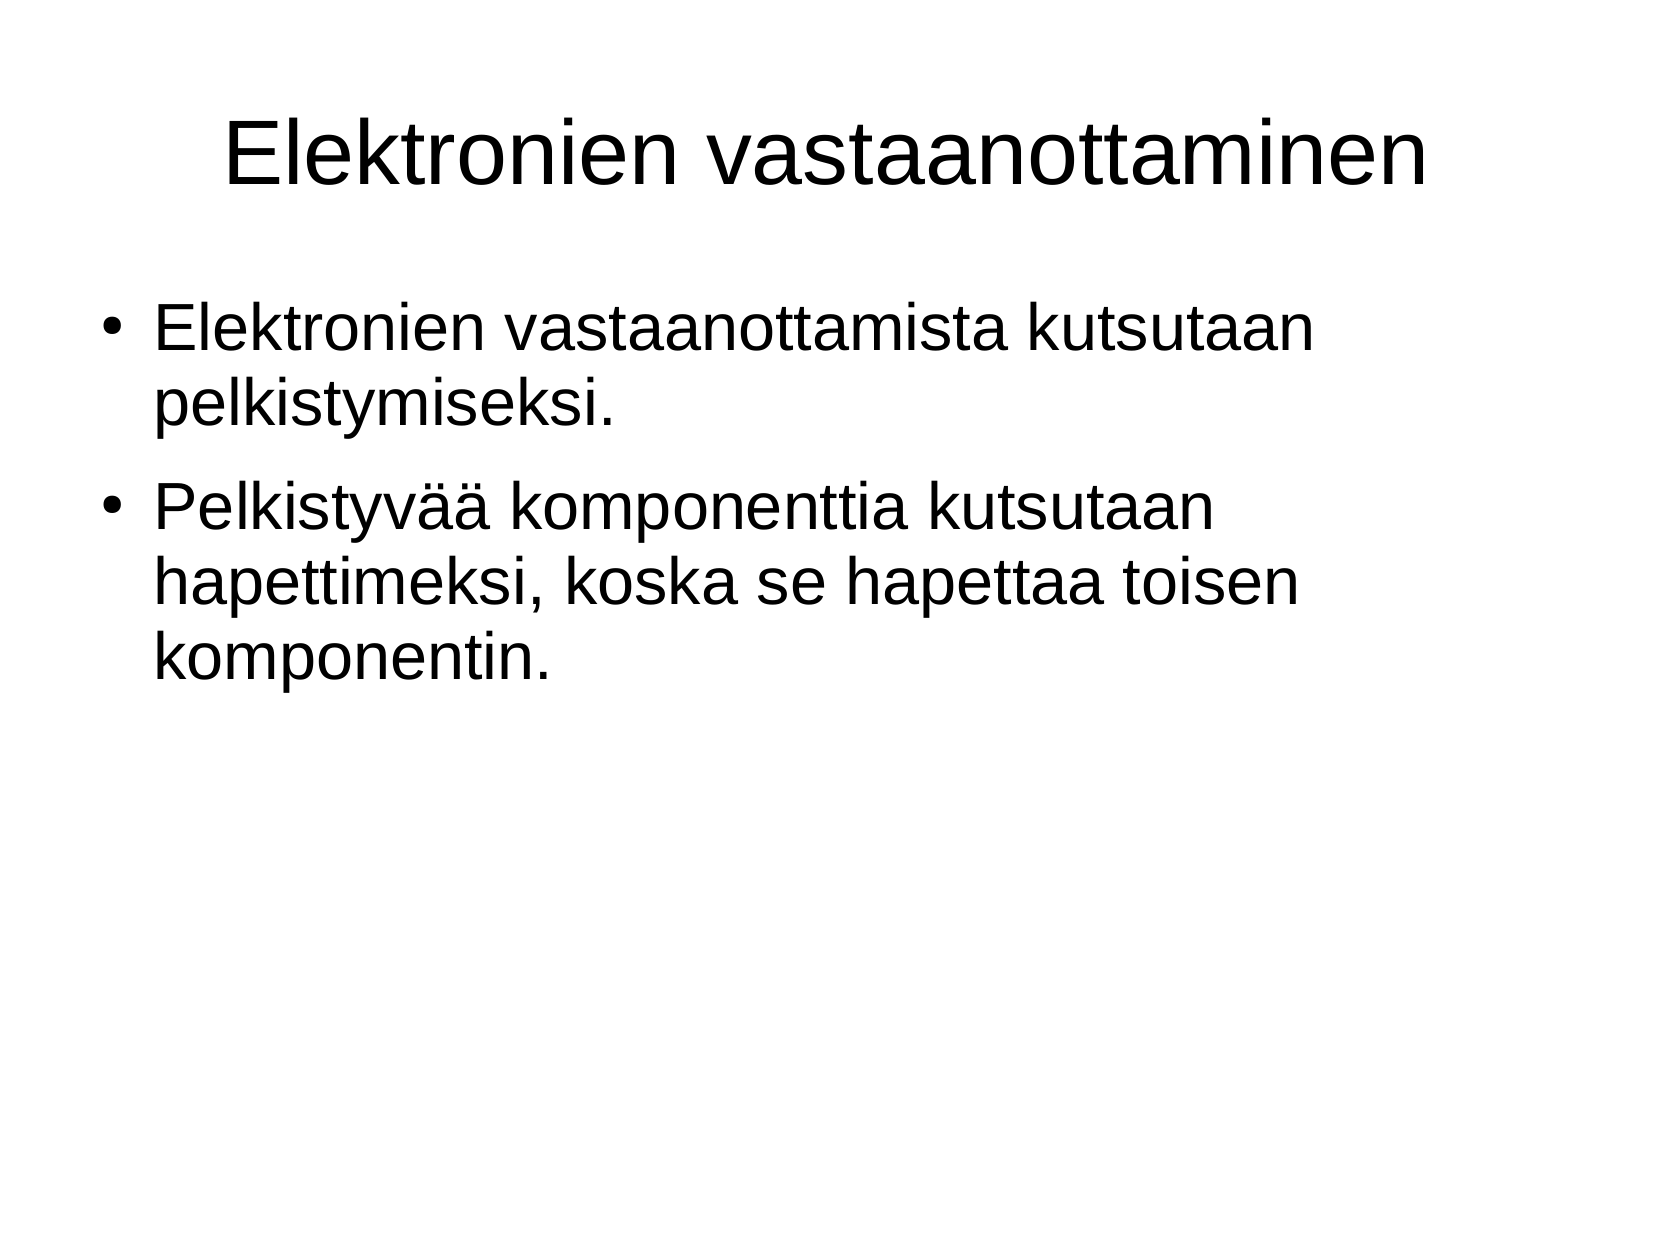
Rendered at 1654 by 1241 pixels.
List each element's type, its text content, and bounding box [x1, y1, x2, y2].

title Elektronien vastaanottaminen [82, 49, 1571, 257]
list Elektronien vastaanottamista kutsutaan pelkistymiseksi. Pelkistyvää komponenttia kutsutaan hapettimeksi, koska se hapettaa toisen komponentin. [82, 290, 1571, 1010]
